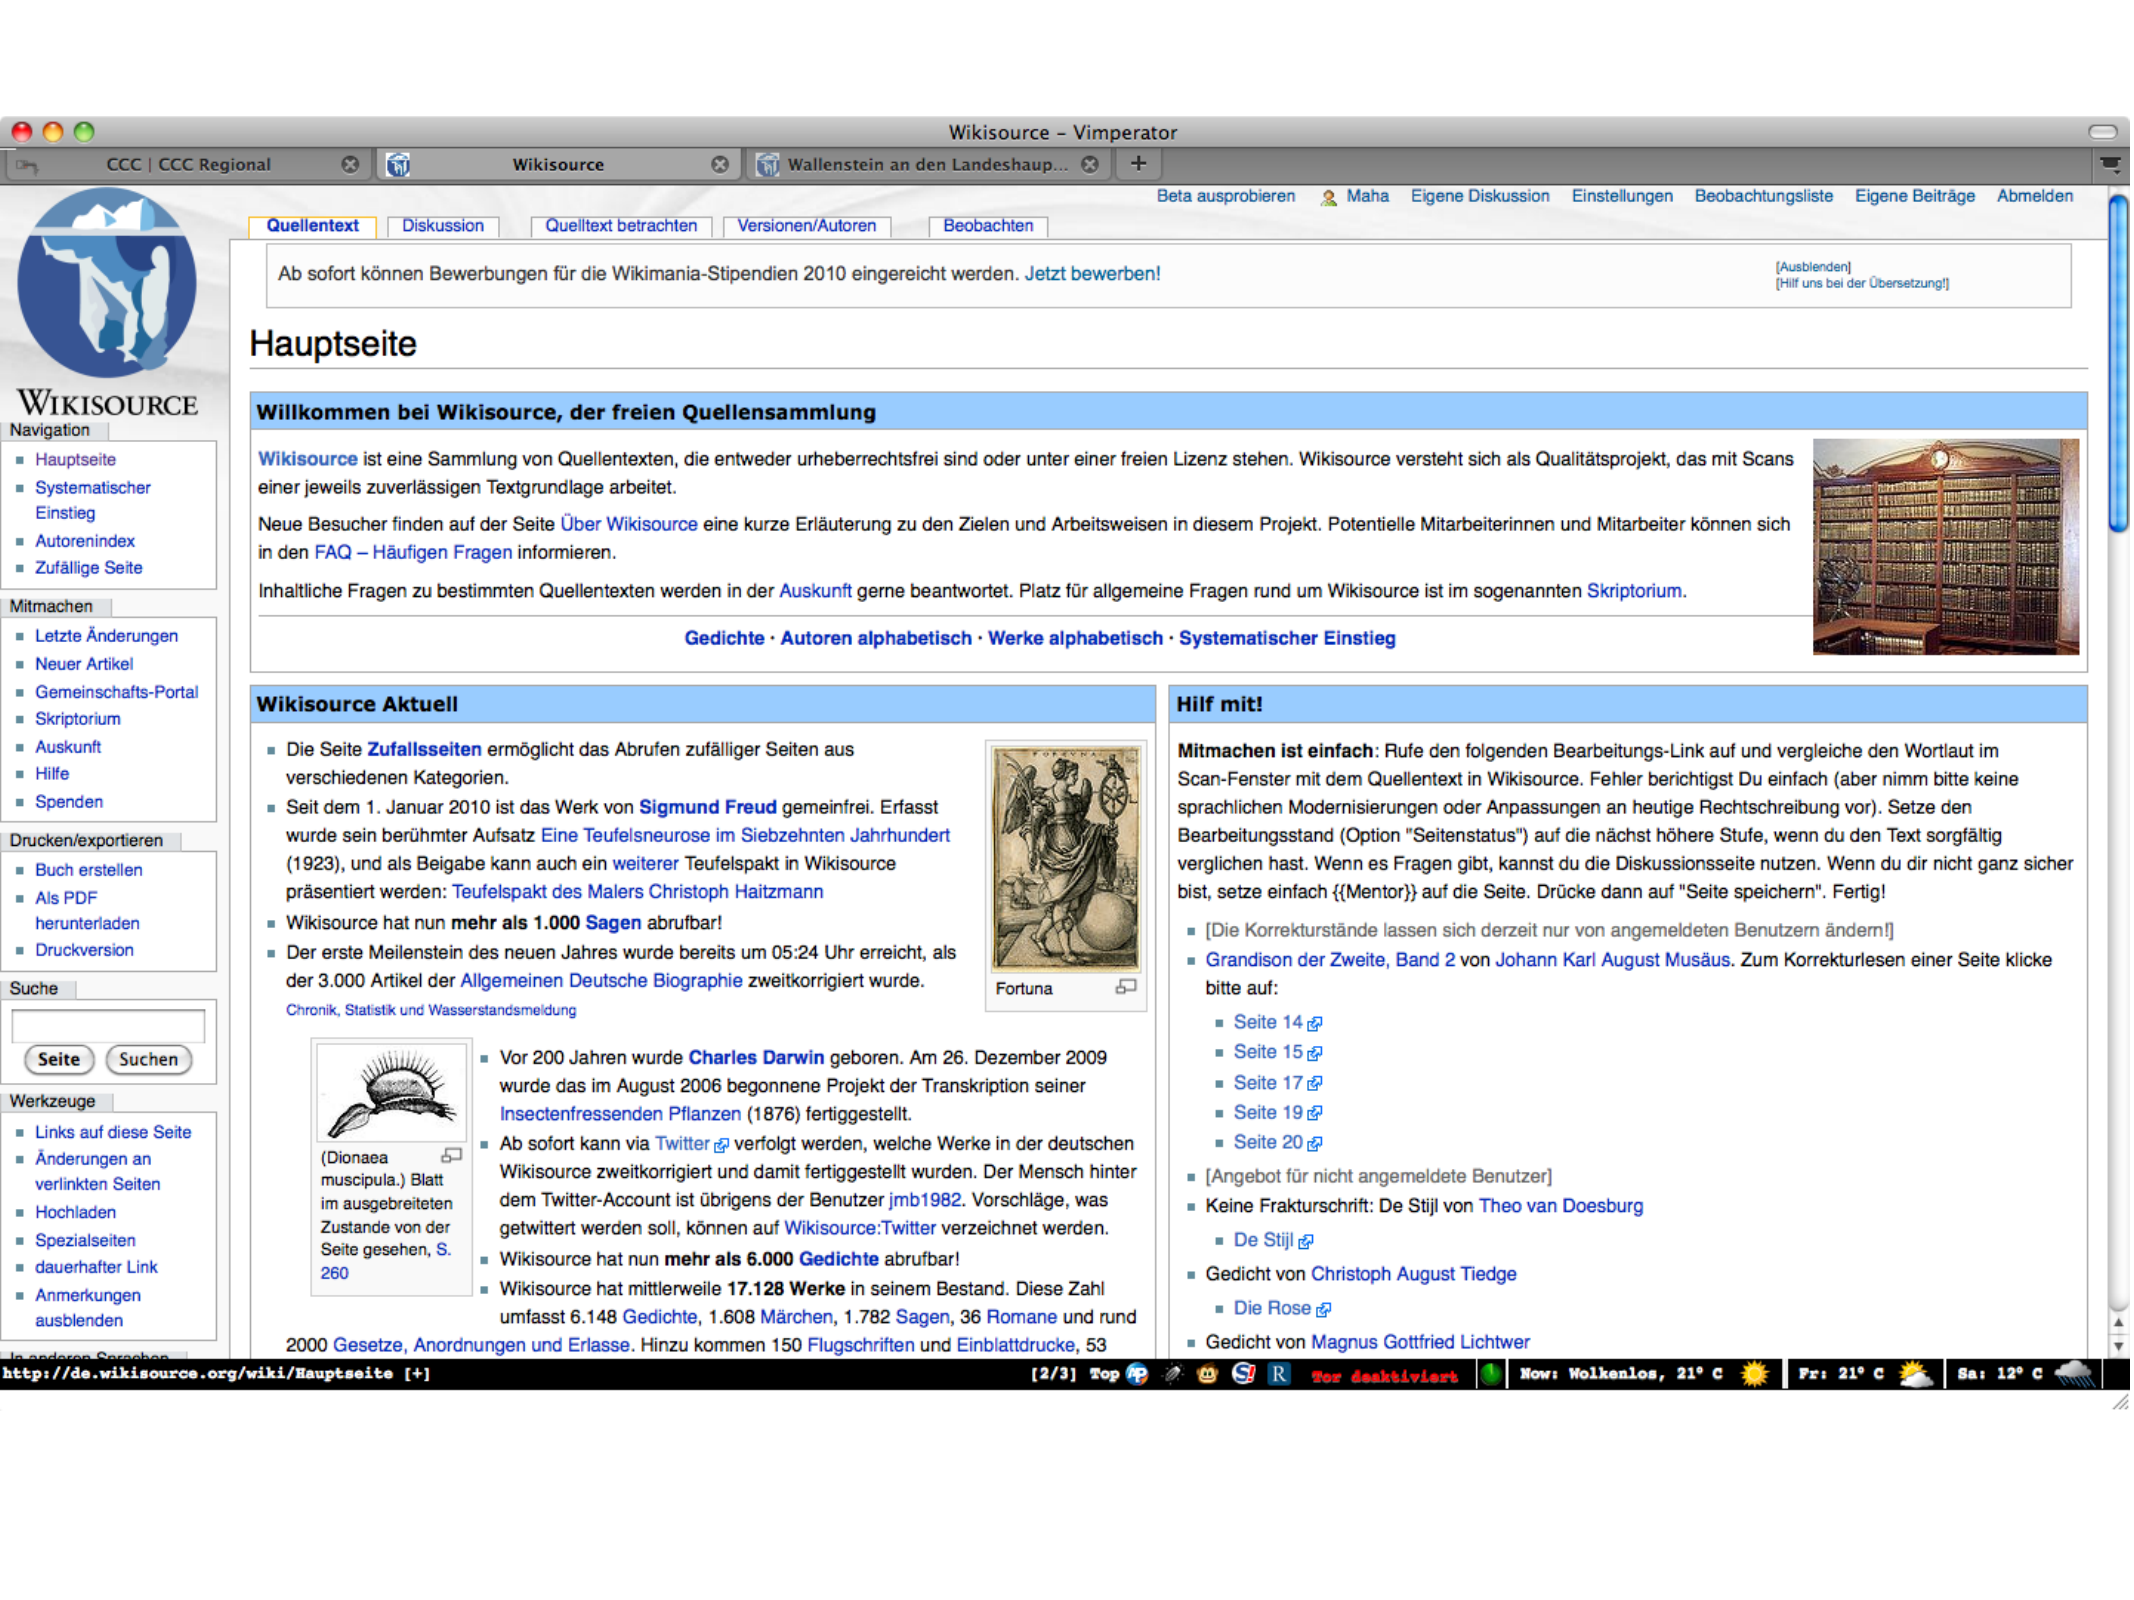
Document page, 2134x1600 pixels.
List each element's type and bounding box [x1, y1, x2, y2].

picture [0, 116, 2130, 1411]
